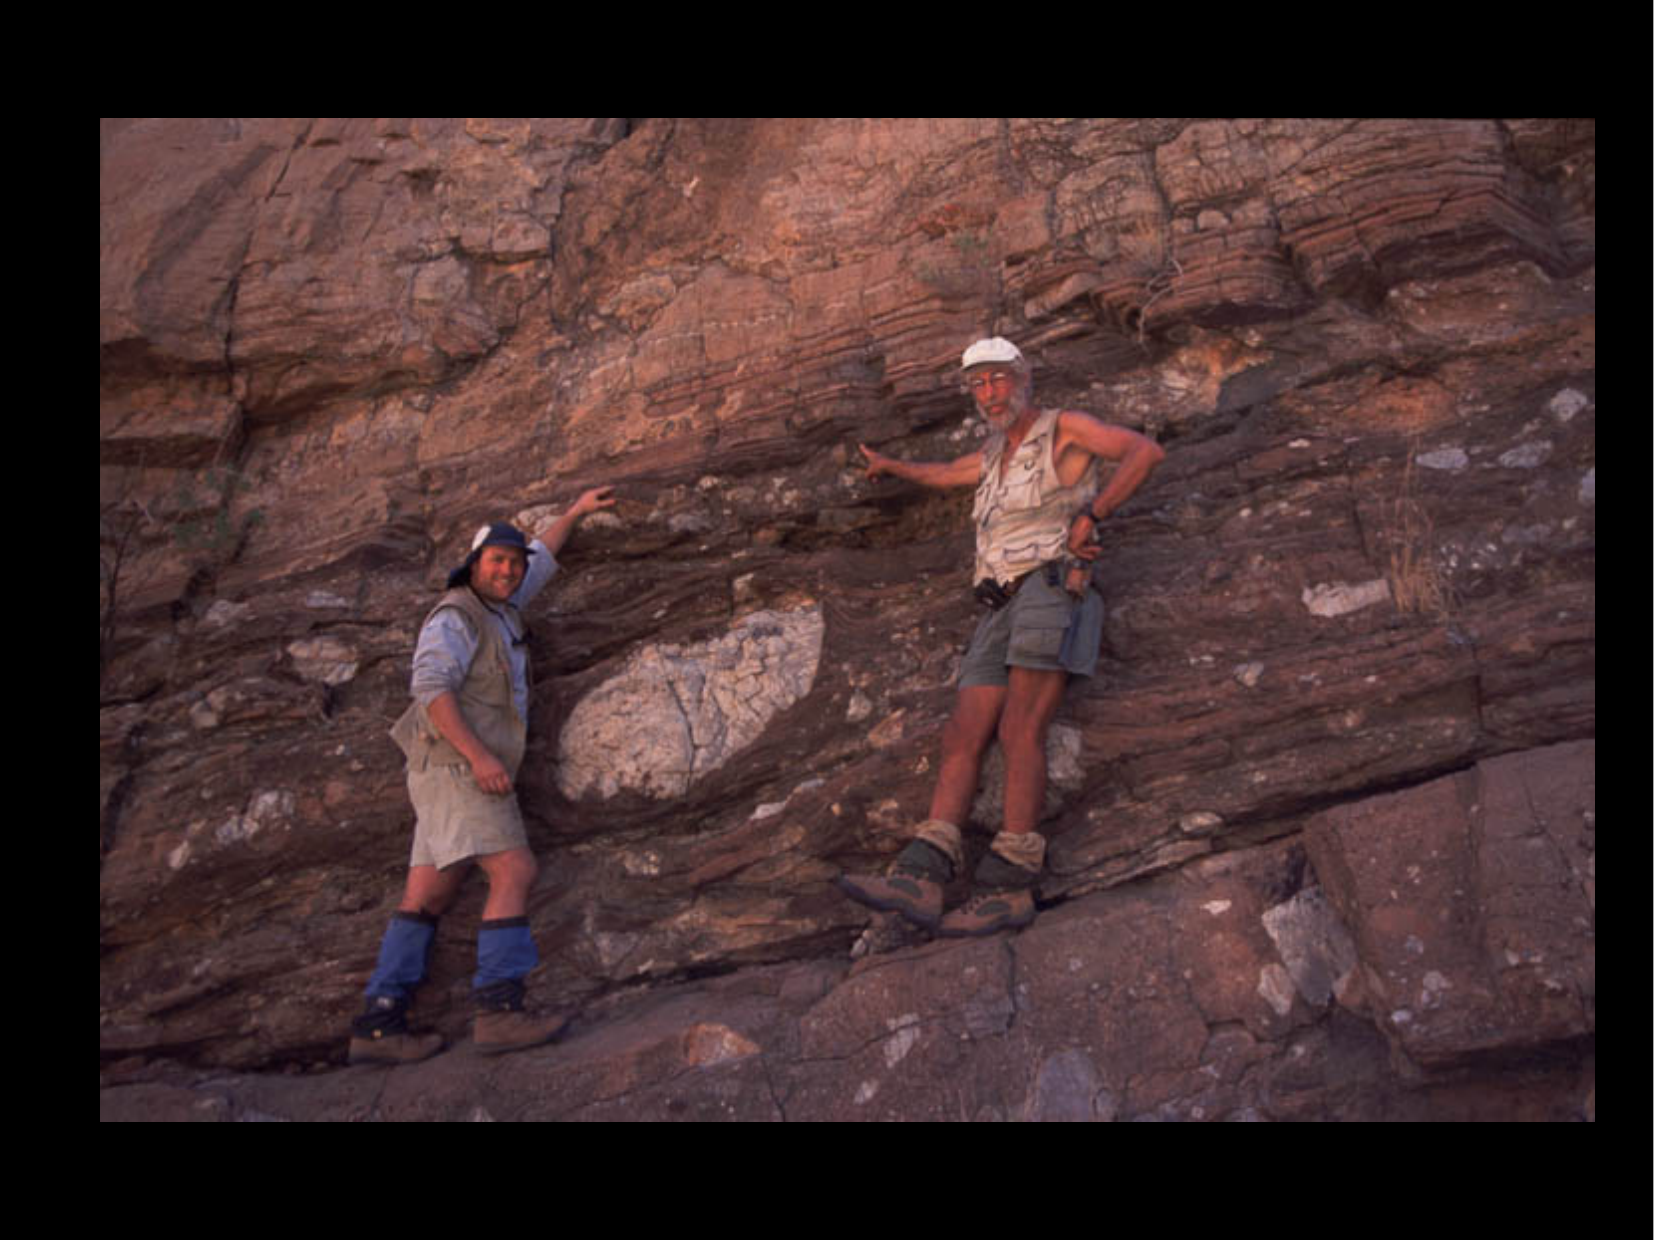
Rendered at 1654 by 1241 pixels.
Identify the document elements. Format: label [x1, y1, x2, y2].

picture [100, 118, 1595, 1123]
